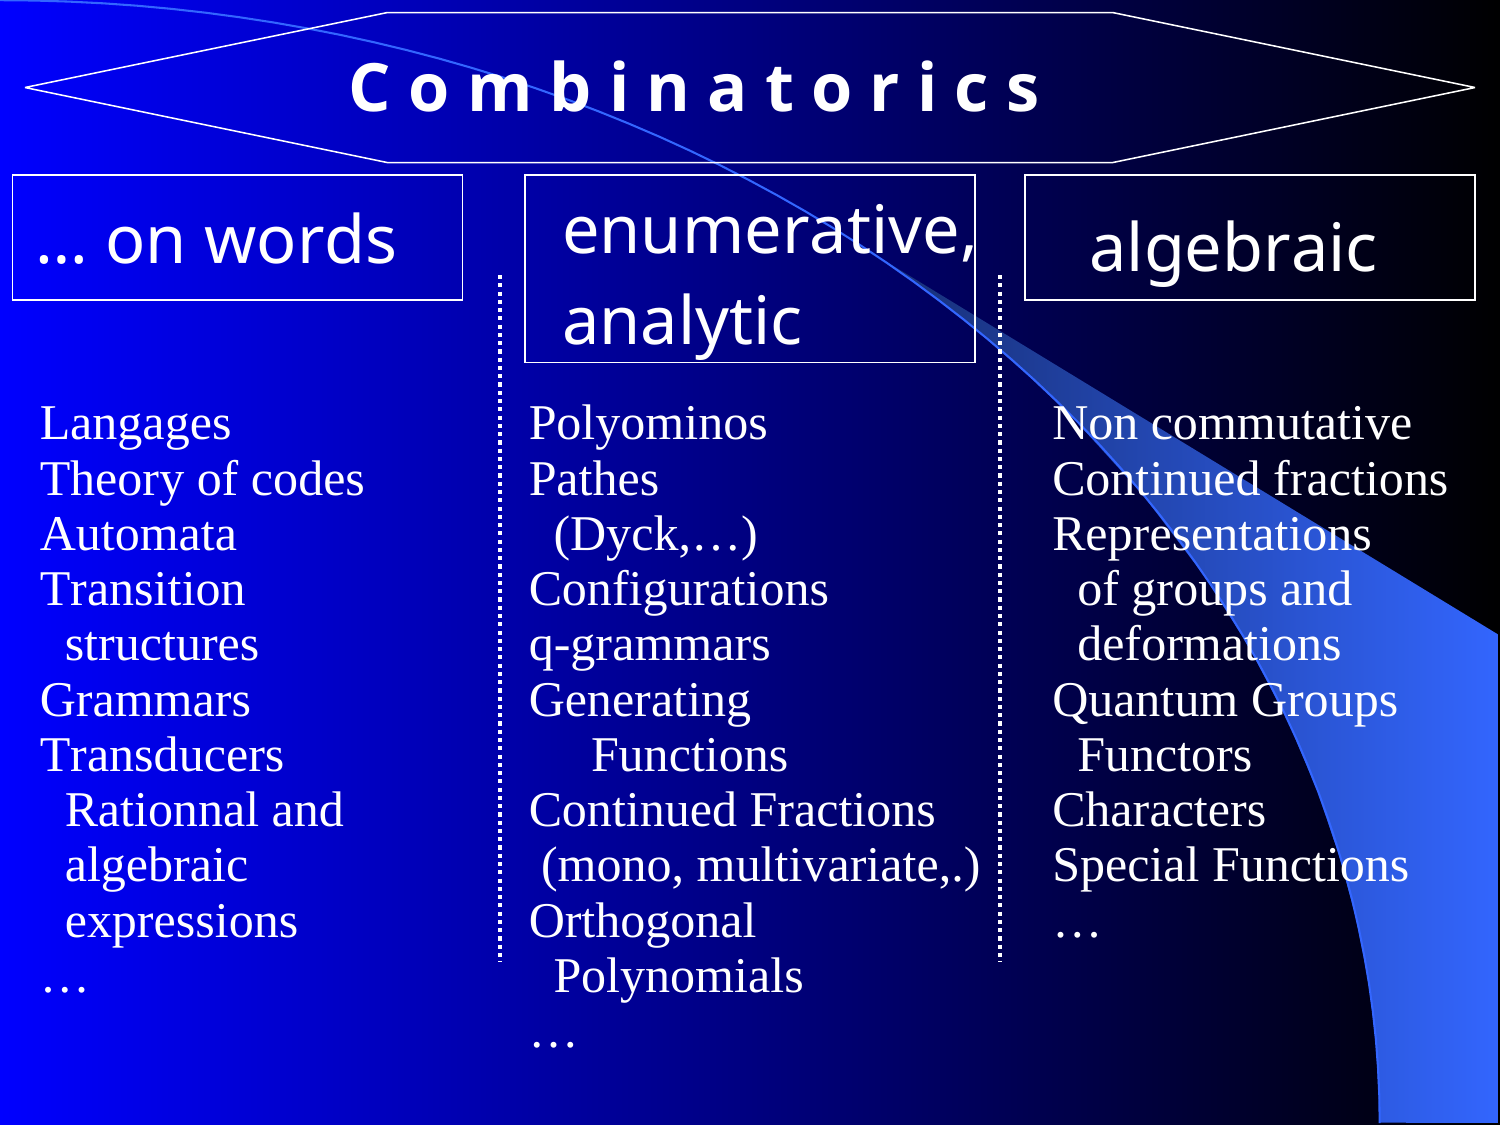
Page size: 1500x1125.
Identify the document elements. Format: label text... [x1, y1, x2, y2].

text_box … on words [20, 184, 414, 292]
text_box Langages Theory of codes Automata Transition structures Grammars Transducers Rationnal and algebraic expressions … [12, 387, 381, 1011]
text_box algebraic [1074, 192, 1393, 299]
text_box C o m b i n a t o r i c s [334, 32, 1055, 139]
text_box enumerative, analytic [547, 174, 994, 372]
text_box Polyominos Pathes (Dyck,…) Configurations q-grammars Generating Functions Continued Fractions (mono, multivariate,.) Orthogonal Polynomials … [501, 387, 997, 1067]
text_box Non commutative Continued fractions Representations of groups and deformations Quantum Groups Functors Characters Special Functions … [1025, 387, 1477, 956]
